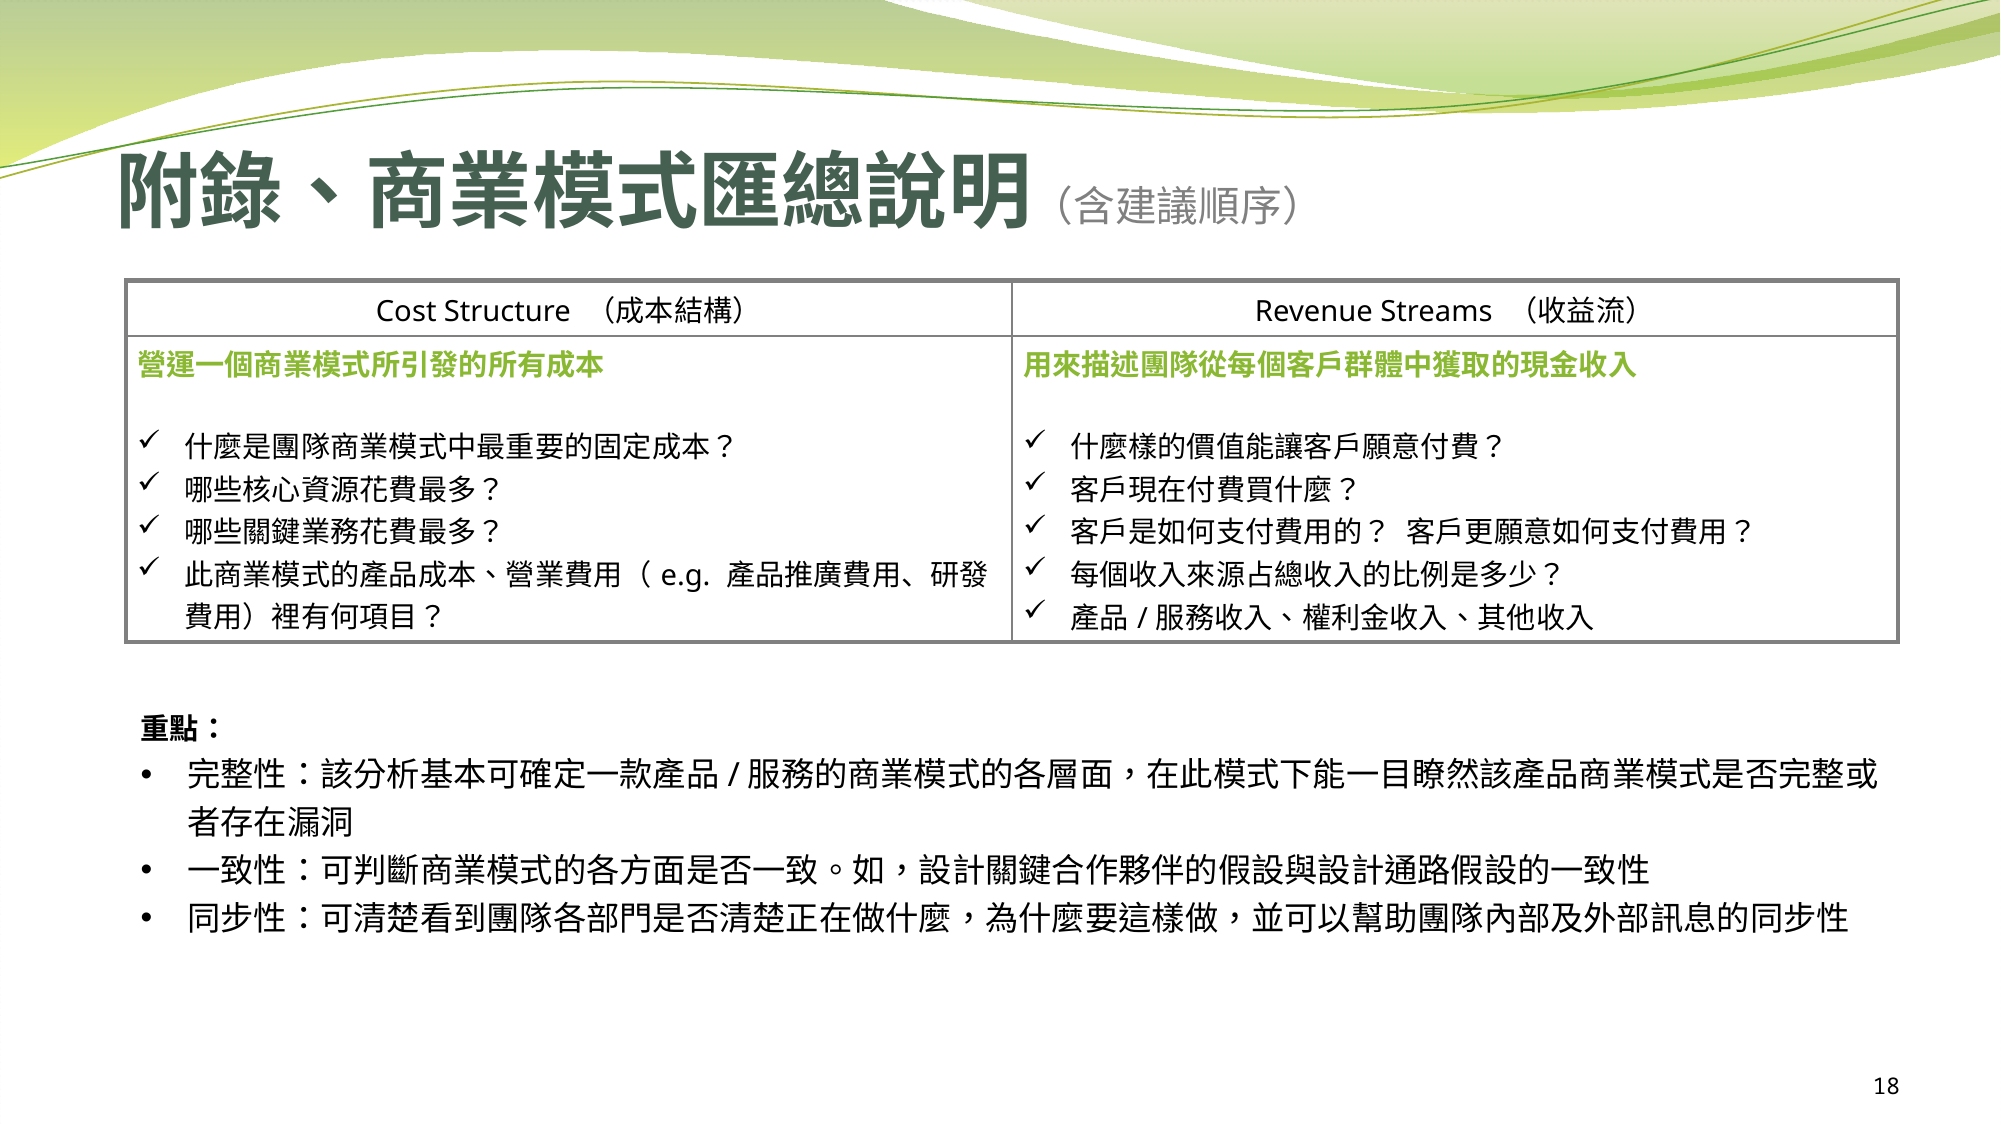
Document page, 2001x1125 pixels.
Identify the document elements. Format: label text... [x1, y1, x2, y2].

table_header Revenue Streams （收益流） [1013, 283, 1896, 335]
table_header Cost Structure （成本結構） [128, 283, 1011, 335]
table_cell 營運一個商業模式所引發的所有成本 什麼是團隊商業模式中最重要的固定成本？ 哪些核心資源花費最多？ 哪些關鍵業務花費最多？ 此商業模式的產品成本、營業費用（e.g. 產品推廣費用、研發費用）裡有何項目？ [128, 337, 1011, 640]
table_cell 用來描述團隊從每個客戶群體中獲取的現金收入 什麼樣的價值能讓客戶願意付費？ 客戶現在付費買什麼？ 客戶是如何支付費用的？ 客戶更願意如何支付費用？ 每個收入來源占總收入的比例是多少？ 產品/服務收入、權利金收入、其他收入 [1013, 337, 1896, 640]
text_box 重點： 完整性：該分析基本可確定一款產品/服務的商業模式的各層面，在此模式下能一目瞭然該產品商業模式是否完整或者存在漏洞 一致性：可判斷商業模式的各方面是否一致。如，設計關鍵合作夥伴的假設與設計通路假設的一致性 同步性：可清楚看到團隊各部門是否清楚正在做什麼，為什麼要這樣做，並可以幫助團隊內部及外部訊息的同步性 [125, 703, 1898, 945]
title 附錄、商業模式匯總說明（含建議順序） [115, 109, 1916, 238]
slide_number <編號> [1733, 1042, 1900, 1103]
